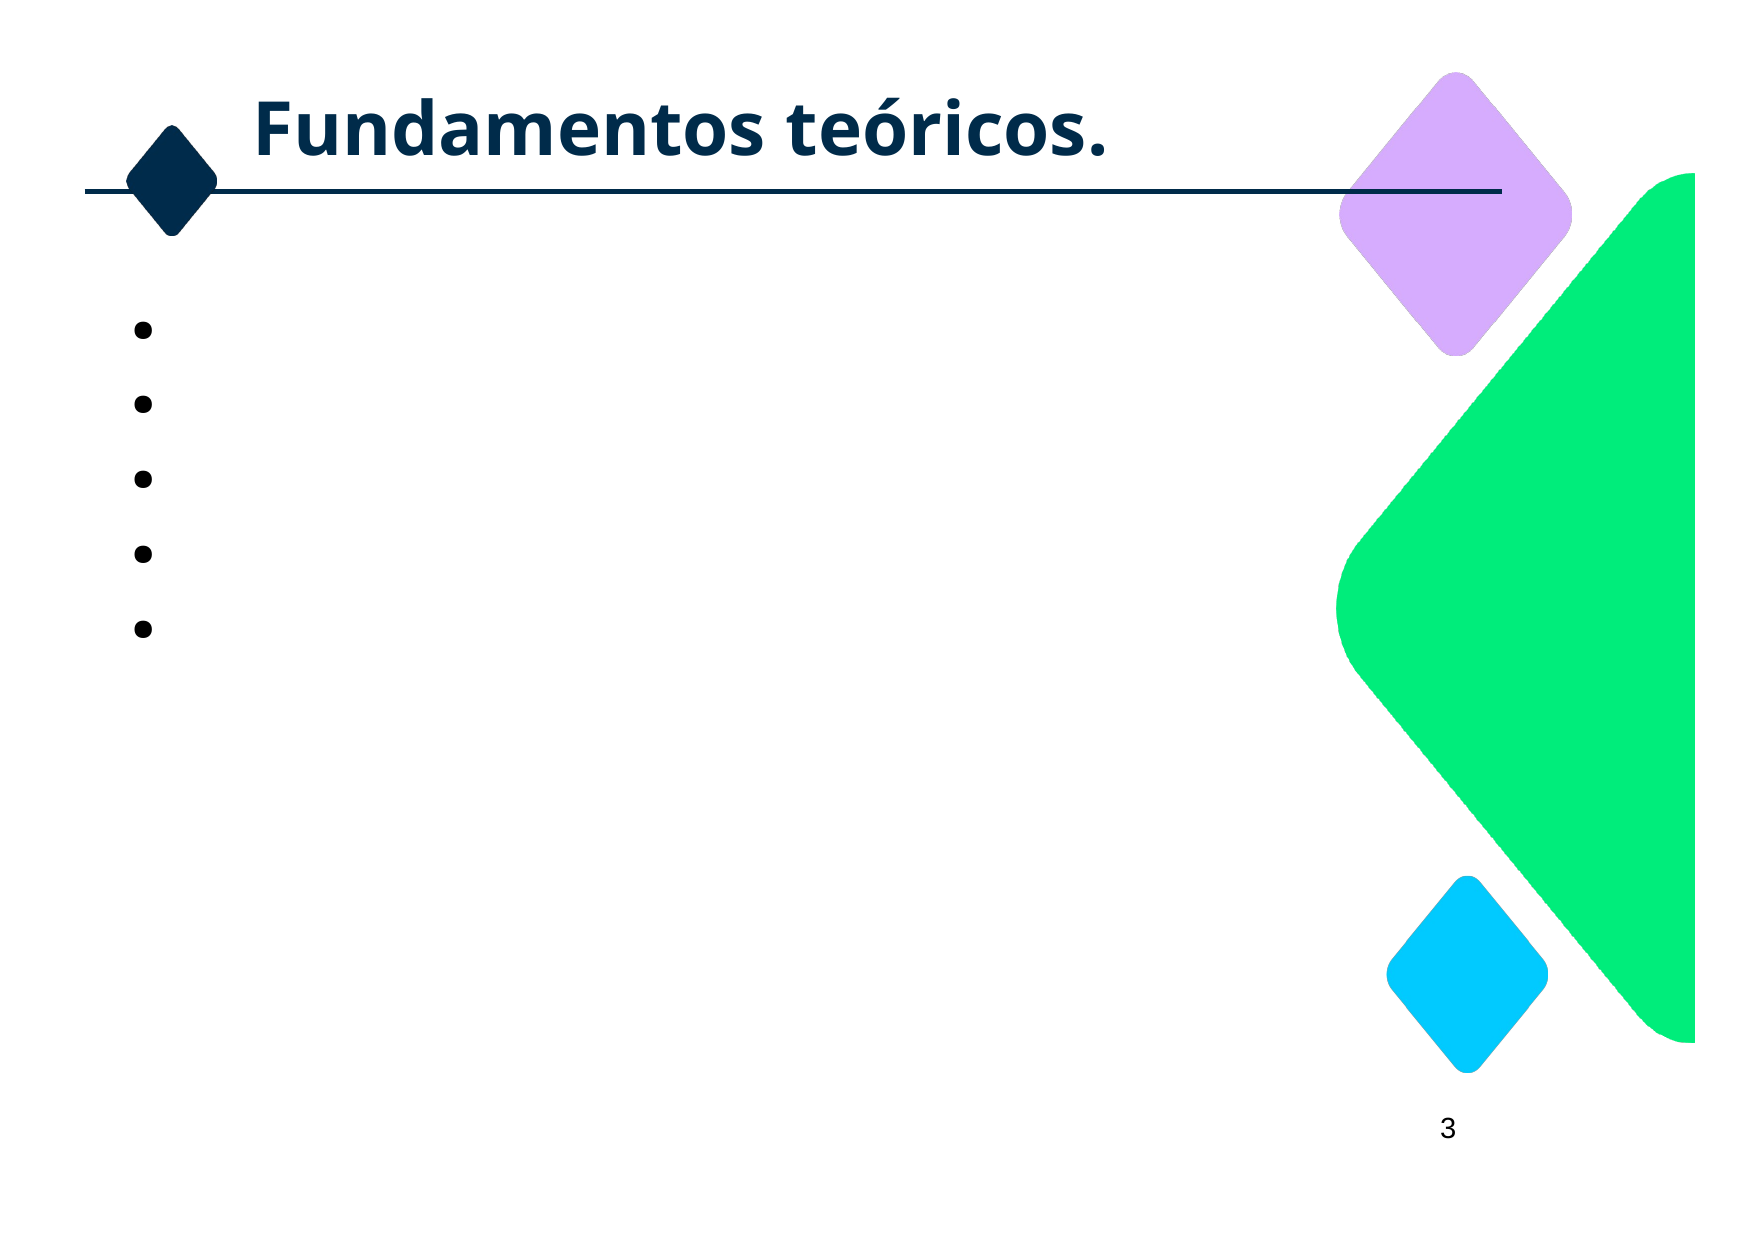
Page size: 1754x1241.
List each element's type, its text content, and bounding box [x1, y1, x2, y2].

picture [1336, 72, 1695, 1073]
title Fundamentos teóricos. [252, 71, 1418, 178]
picture [126, 125, 217, 236]
picture [1387, 983, 1462, 1073]
subtitle [131, 294, 1113, 1061]
picture [1387, 877, 1459, 966]
